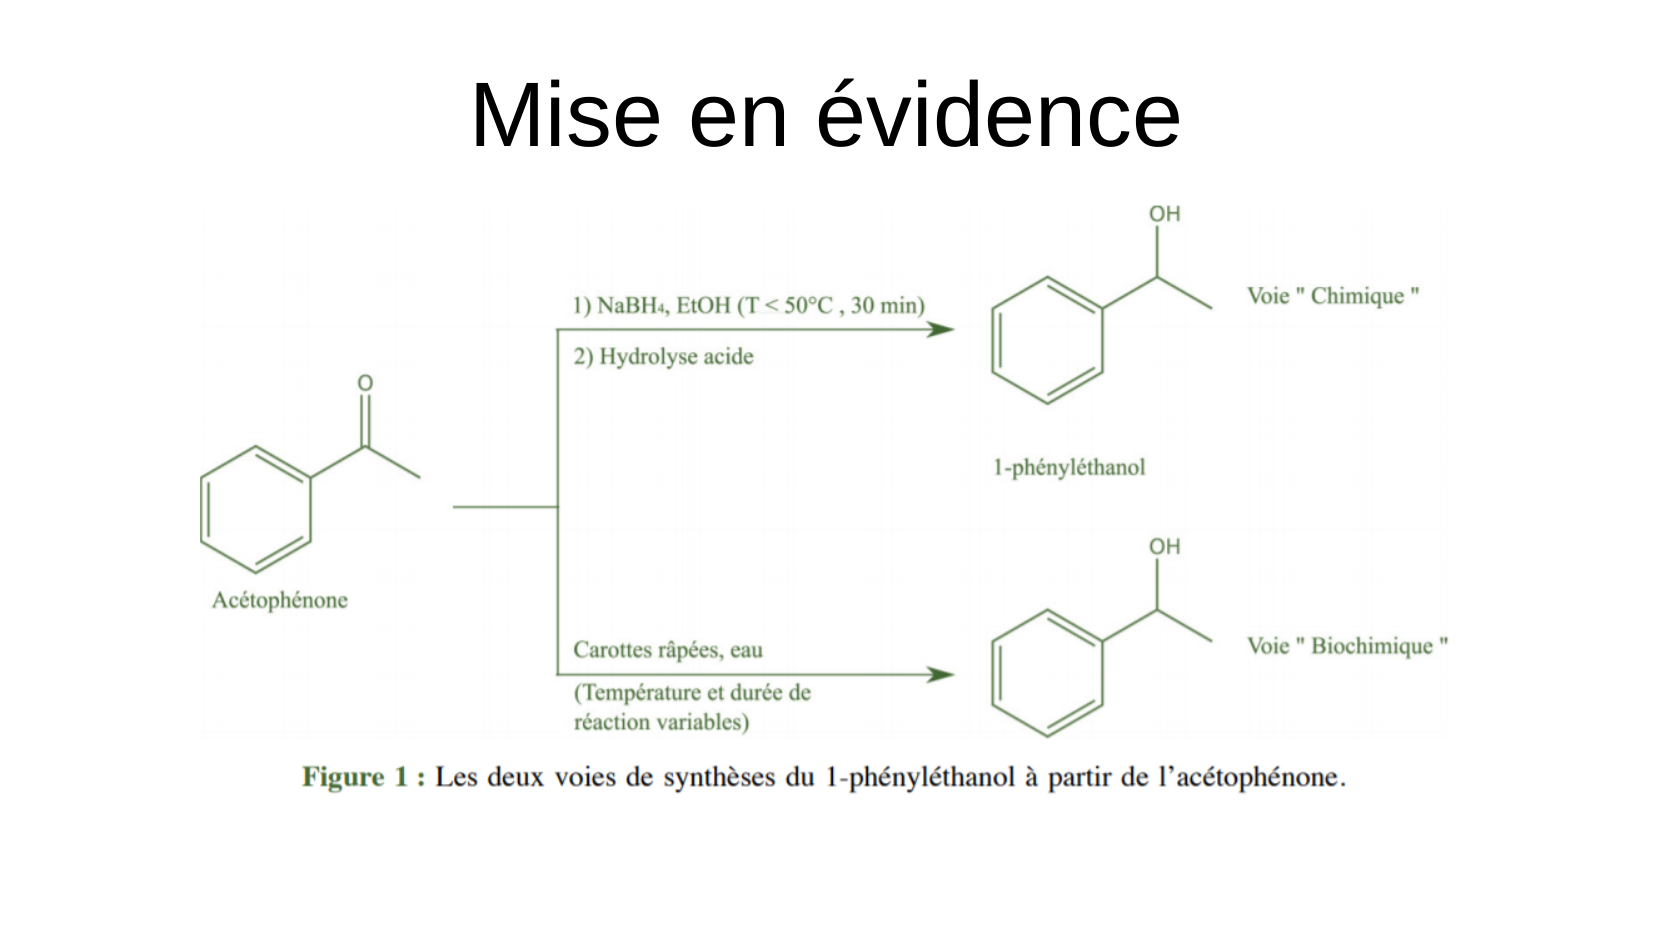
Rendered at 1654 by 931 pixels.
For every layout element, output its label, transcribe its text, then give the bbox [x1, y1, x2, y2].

picture [179, 187, 1485, 807]
title Mise en évidence [82, 37, 1571, 193]
